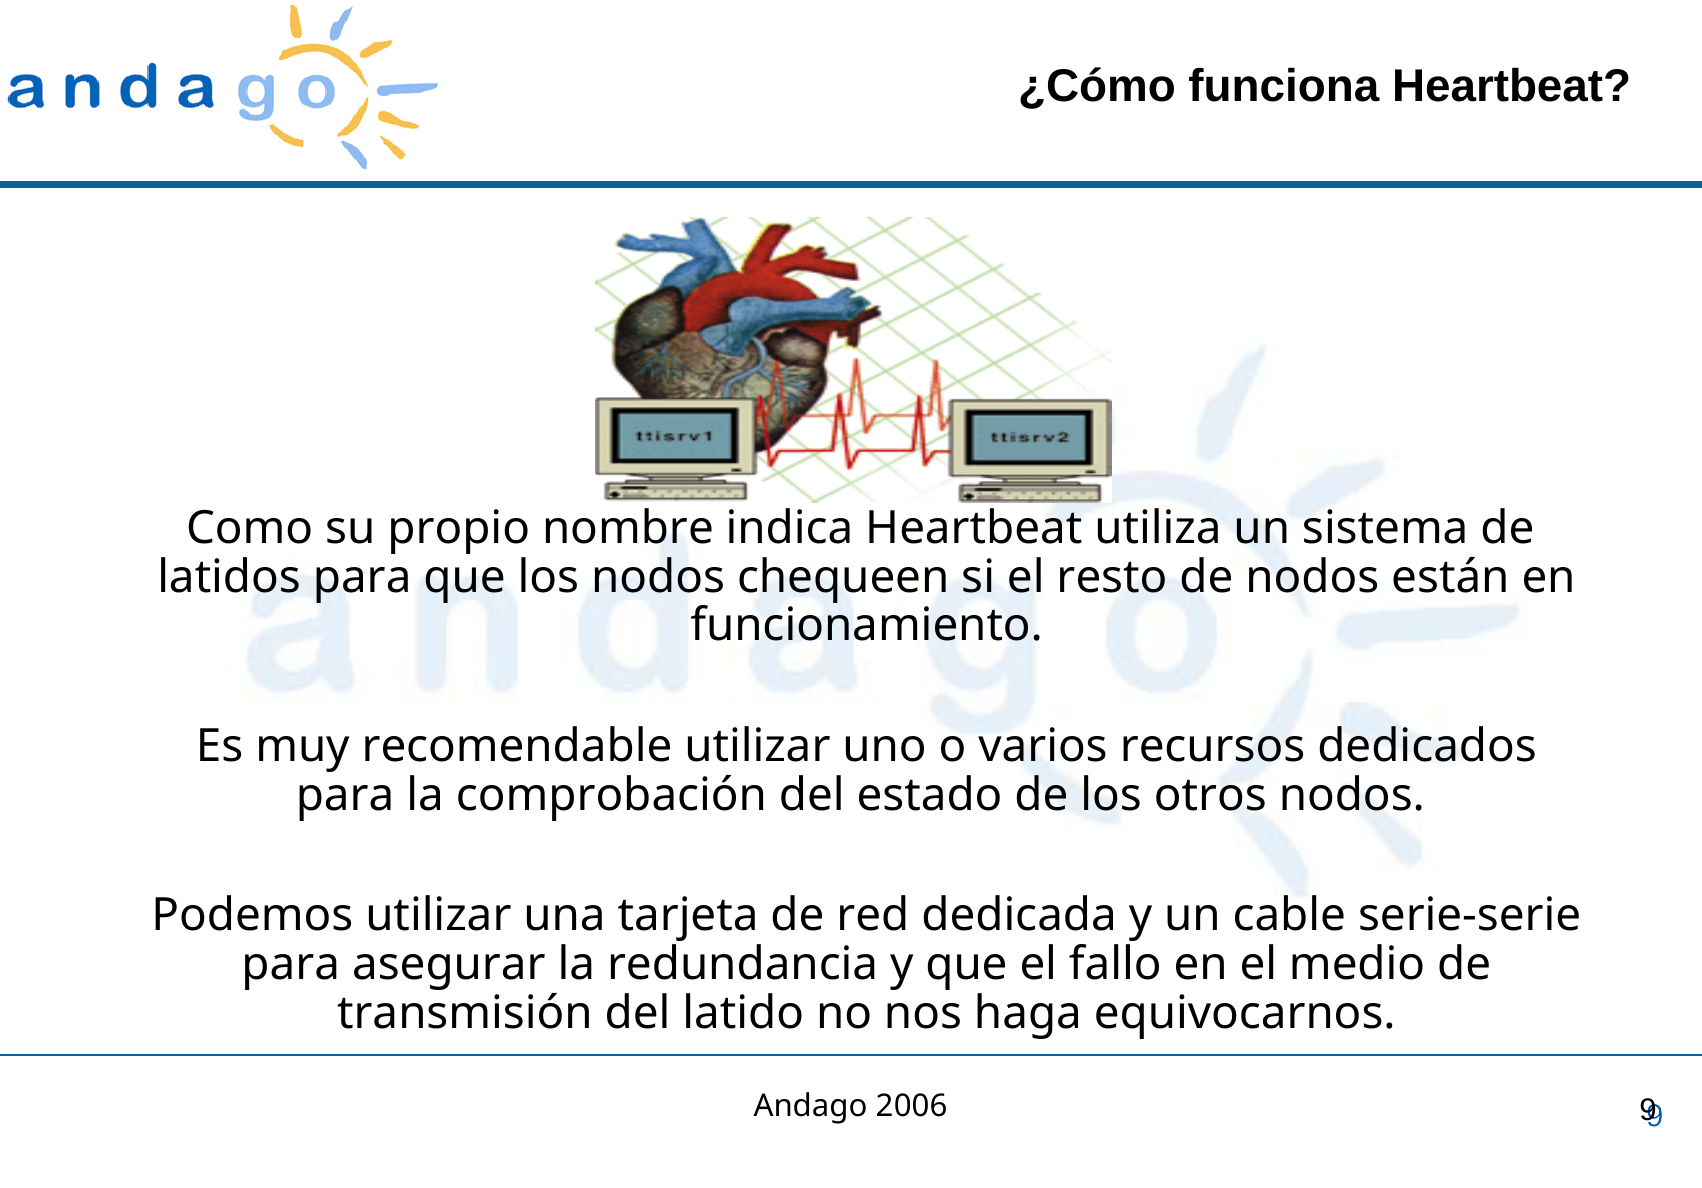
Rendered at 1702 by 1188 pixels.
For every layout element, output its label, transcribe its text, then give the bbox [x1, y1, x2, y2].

subtitle Como su propio nombre indica Heartbeat utiliza un sistema de latidos para que los nodos chequeen si el resto de nodos están en funcionamiento. Es muy recomendable utilizar uno o varios recursos dedicados para la comprobación del estado de los otros nodos. Podemos utilizar una tarjeta de red dedicada y un cable serie-serie para asegurar la redundancia y que el fallo en el medio de transmisión del latido no nos haga equivocarnos. [143, 475, 1591, 1188]
title ¿Cómo funciona Heartbeat? [255, 0, 1702, 188]
picture [224, 217, 1538, 503]
picture [0, 0, 255, 175]
